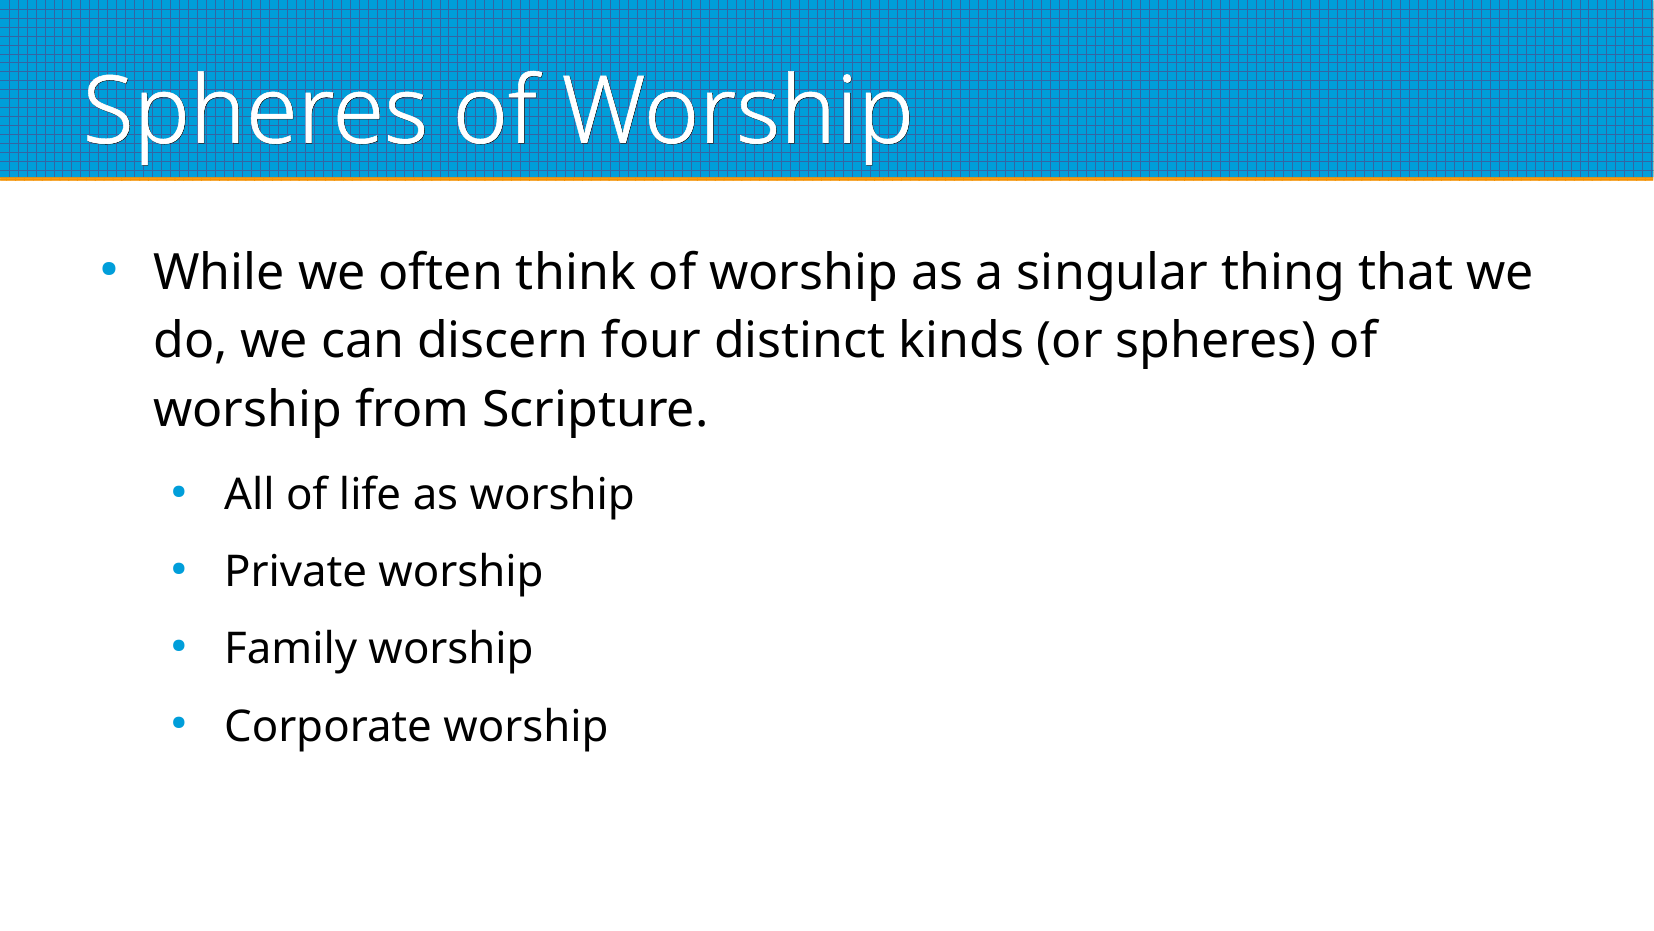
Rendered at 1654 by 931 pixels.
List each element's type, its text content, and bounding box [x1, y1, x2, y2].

title Spheres of Worship [82, 14, 1571, 171]
list While we often think of worship as a singular thing that we do, we can discern four distinct kinds (or spheres) of worship from Scripture. All of life as worship Private worship Family worship Corporate worship [82, 236, 1563, 811]
